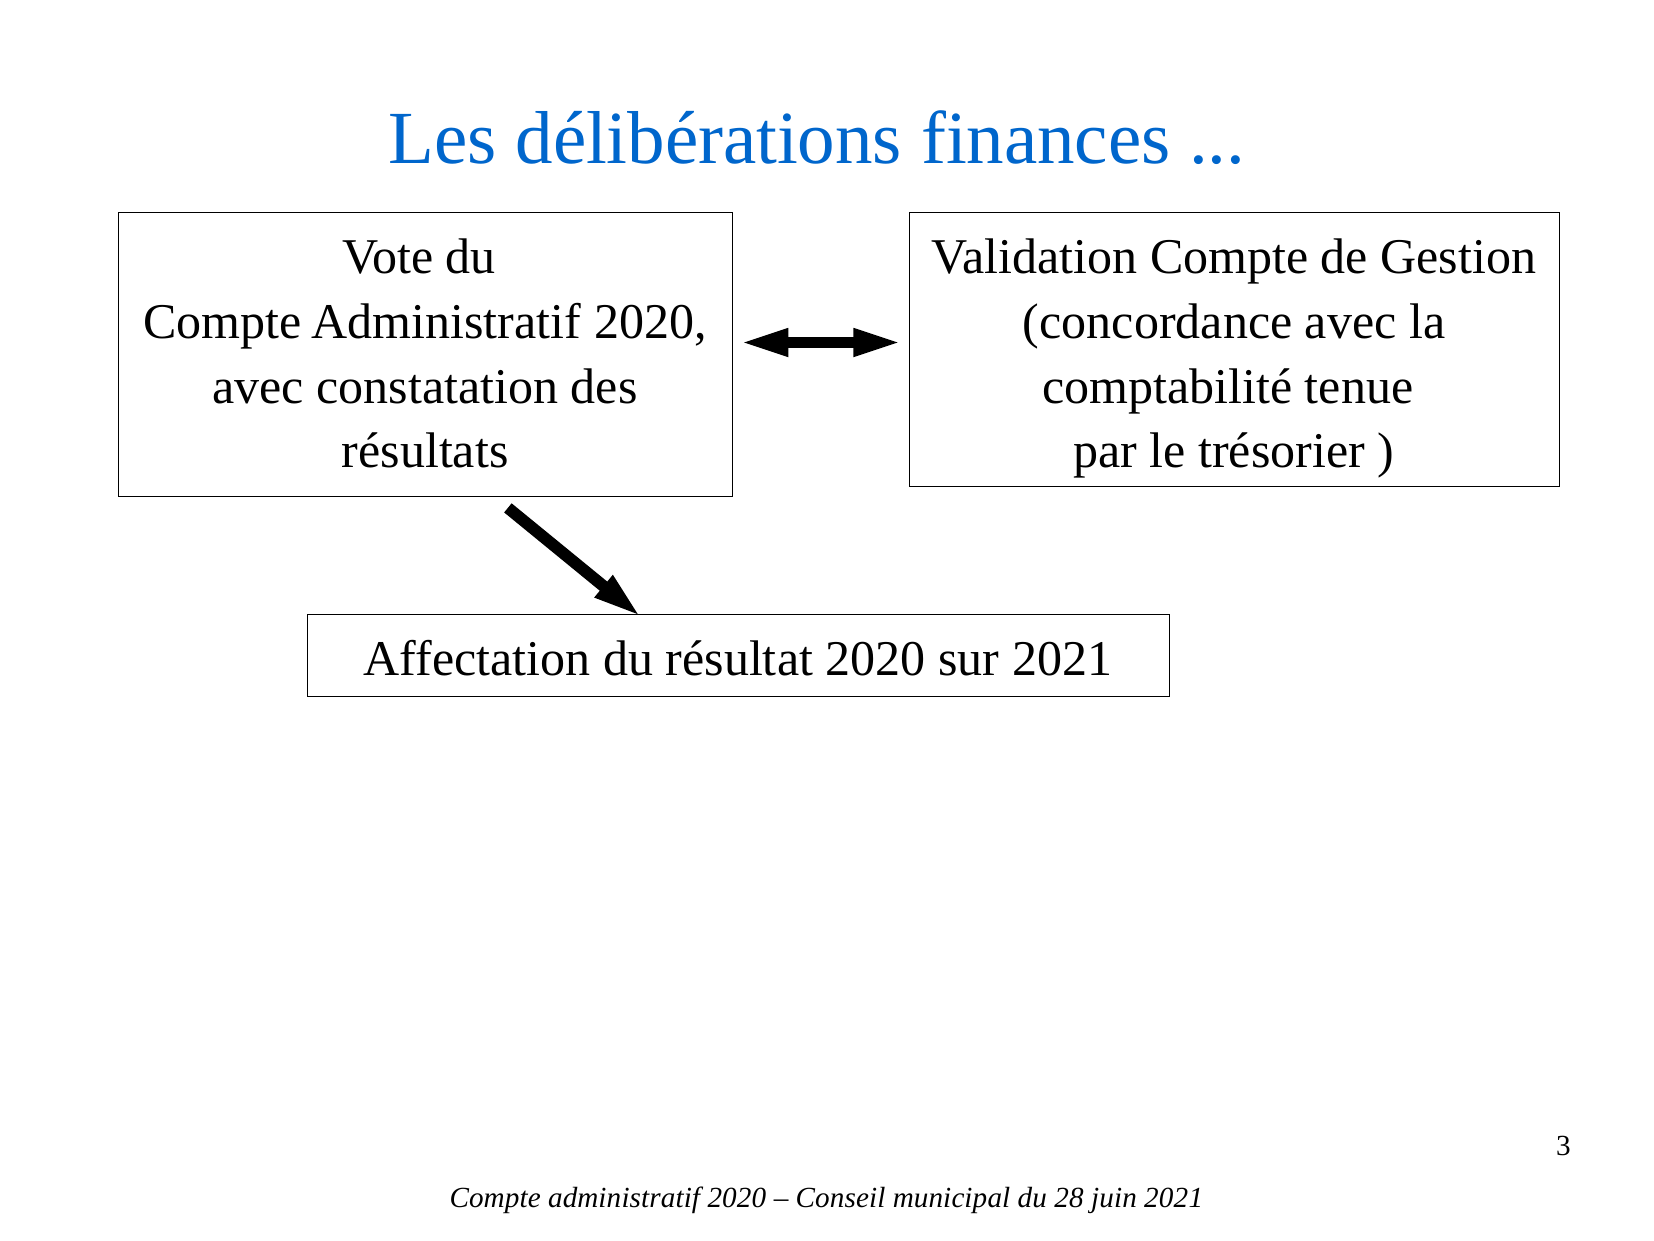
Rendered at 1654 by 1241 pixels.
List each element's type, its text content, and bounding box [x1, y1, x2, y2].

text_box Affectation du résultat 2020 sur 2021 [307, 614, 1170, 697]
text_box Validation Compte de Gestion (concordance avec la comptabilité tenue par le trésorier ) [909, 212, 1560, 487]
title Les délibérations finances ... [82, 82, 1571, 195]
text_box Vote du Compte Administratif 2020, avec constatation des résultats [118, 212, 733, 497]
